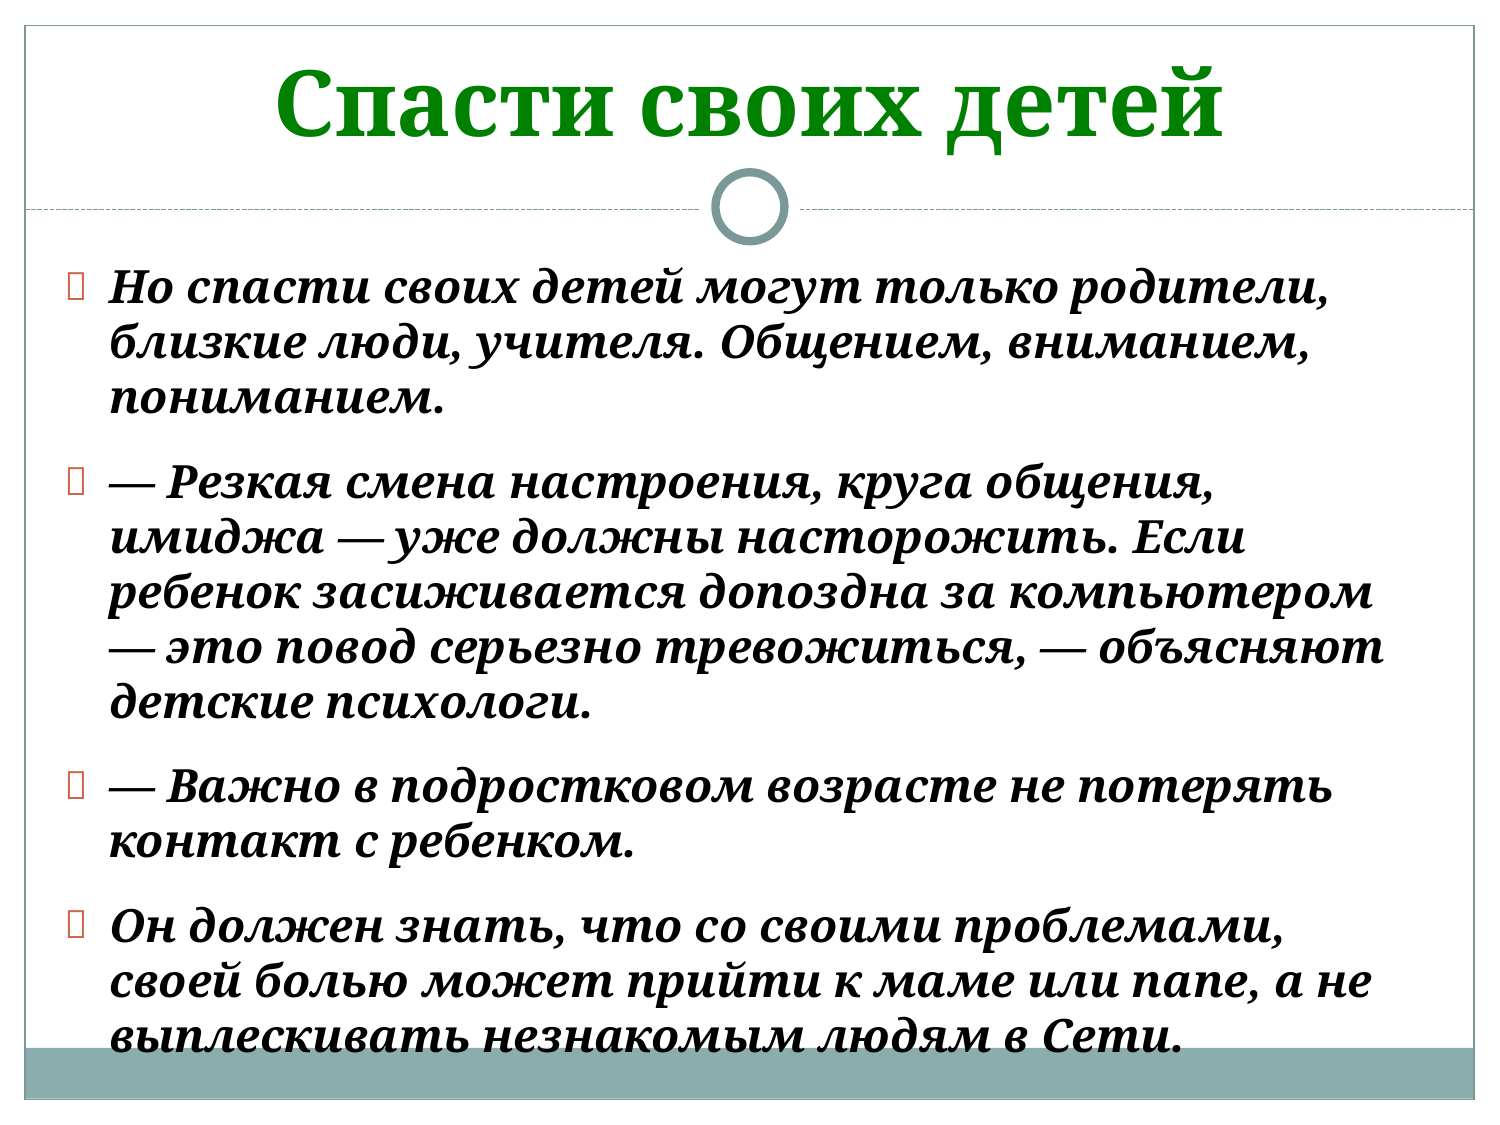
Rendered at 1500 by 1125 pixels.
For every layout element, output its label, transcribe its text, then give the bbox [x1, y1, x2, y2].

list Но спасти своих детей могут только родители, близкие люди, учителя. Общением, вниманием, пониманием. — Резкая смена настроения, круга общения, имиджа — уже должны насторожить. Если ребенок засиживается допоздна за компьютером — это повод серьезно тревожиться, — объясняют детские психологи. — Важно в подростковом возрасте не потерять контакт с ребенком. Он должен знать, что со своими проблемами, своей болью может прийти к маме или папе, а не выплескивать незнакомым людям в Сети. [49, 250, 1445, 1090]
title Спасти своих детей [49, 37, 1450, 162]
